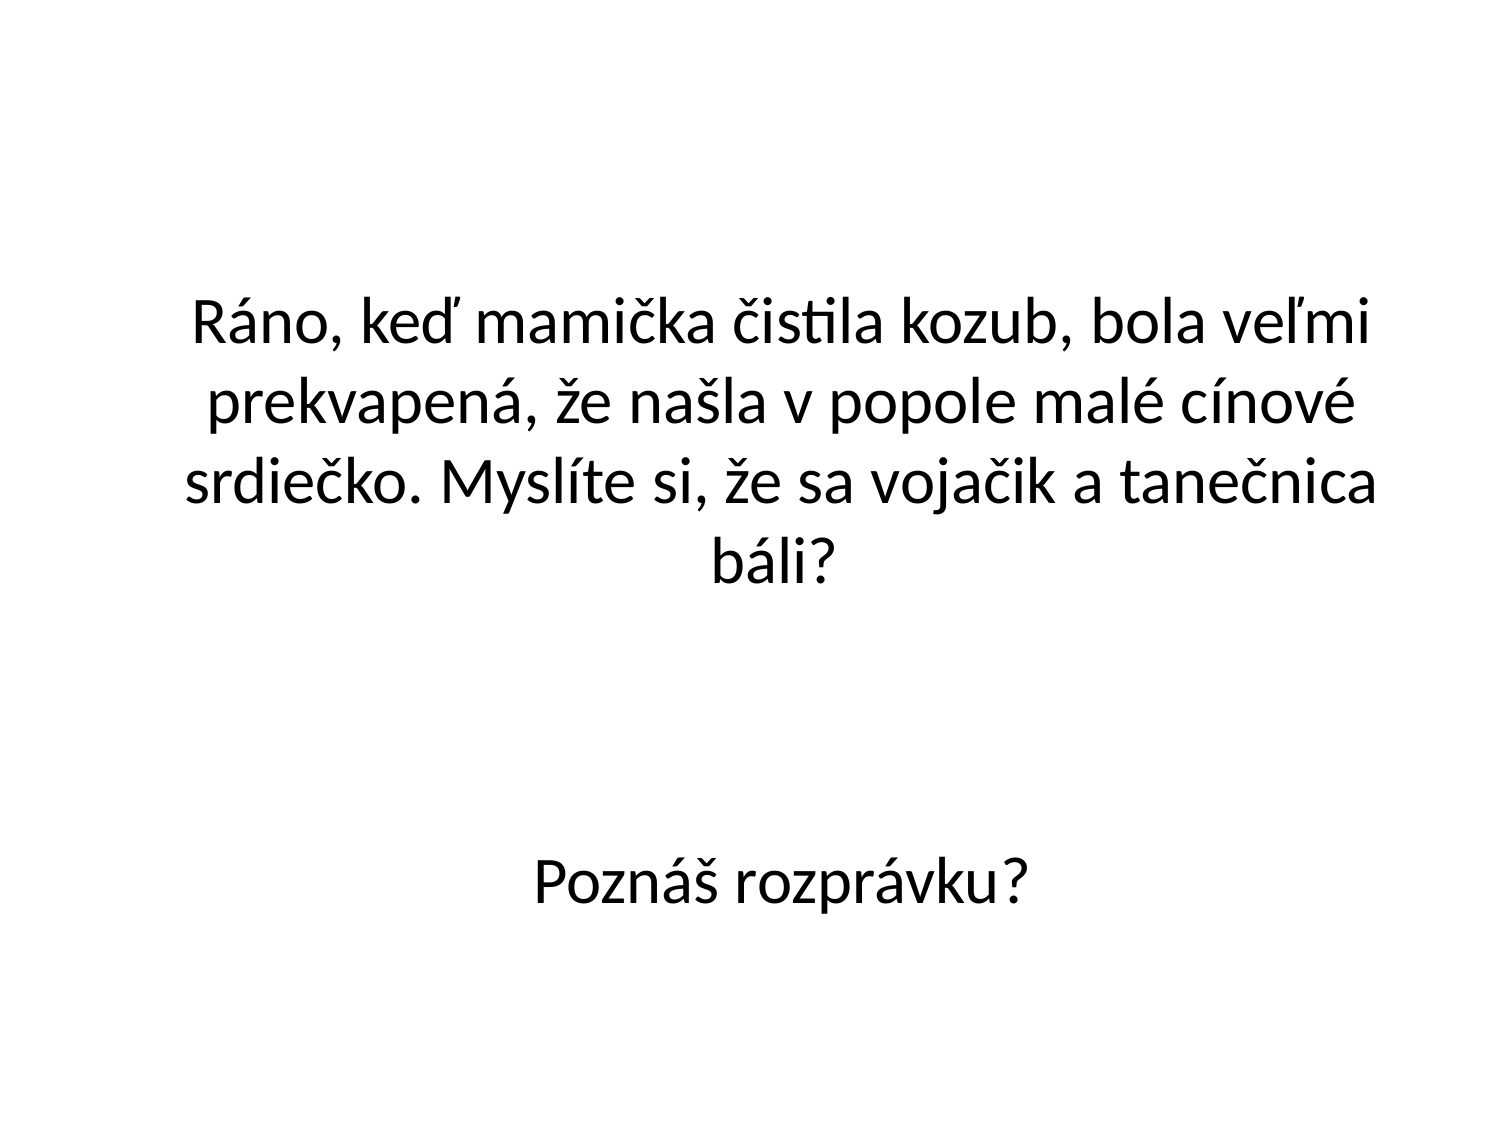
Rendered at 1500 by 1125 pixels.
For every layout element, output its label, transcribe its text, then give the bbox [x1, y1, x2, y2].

title [75, 210, 1425, 375]
text_box Ráno, keď mamička čistila kozub, bola veľmi prekvapená, že našla v popole malé cínové srdiečko. Myslíte si, že sa vojačik a tanečnica báli? Poznáš rozprávku? [128, 269, 1436, 924]
